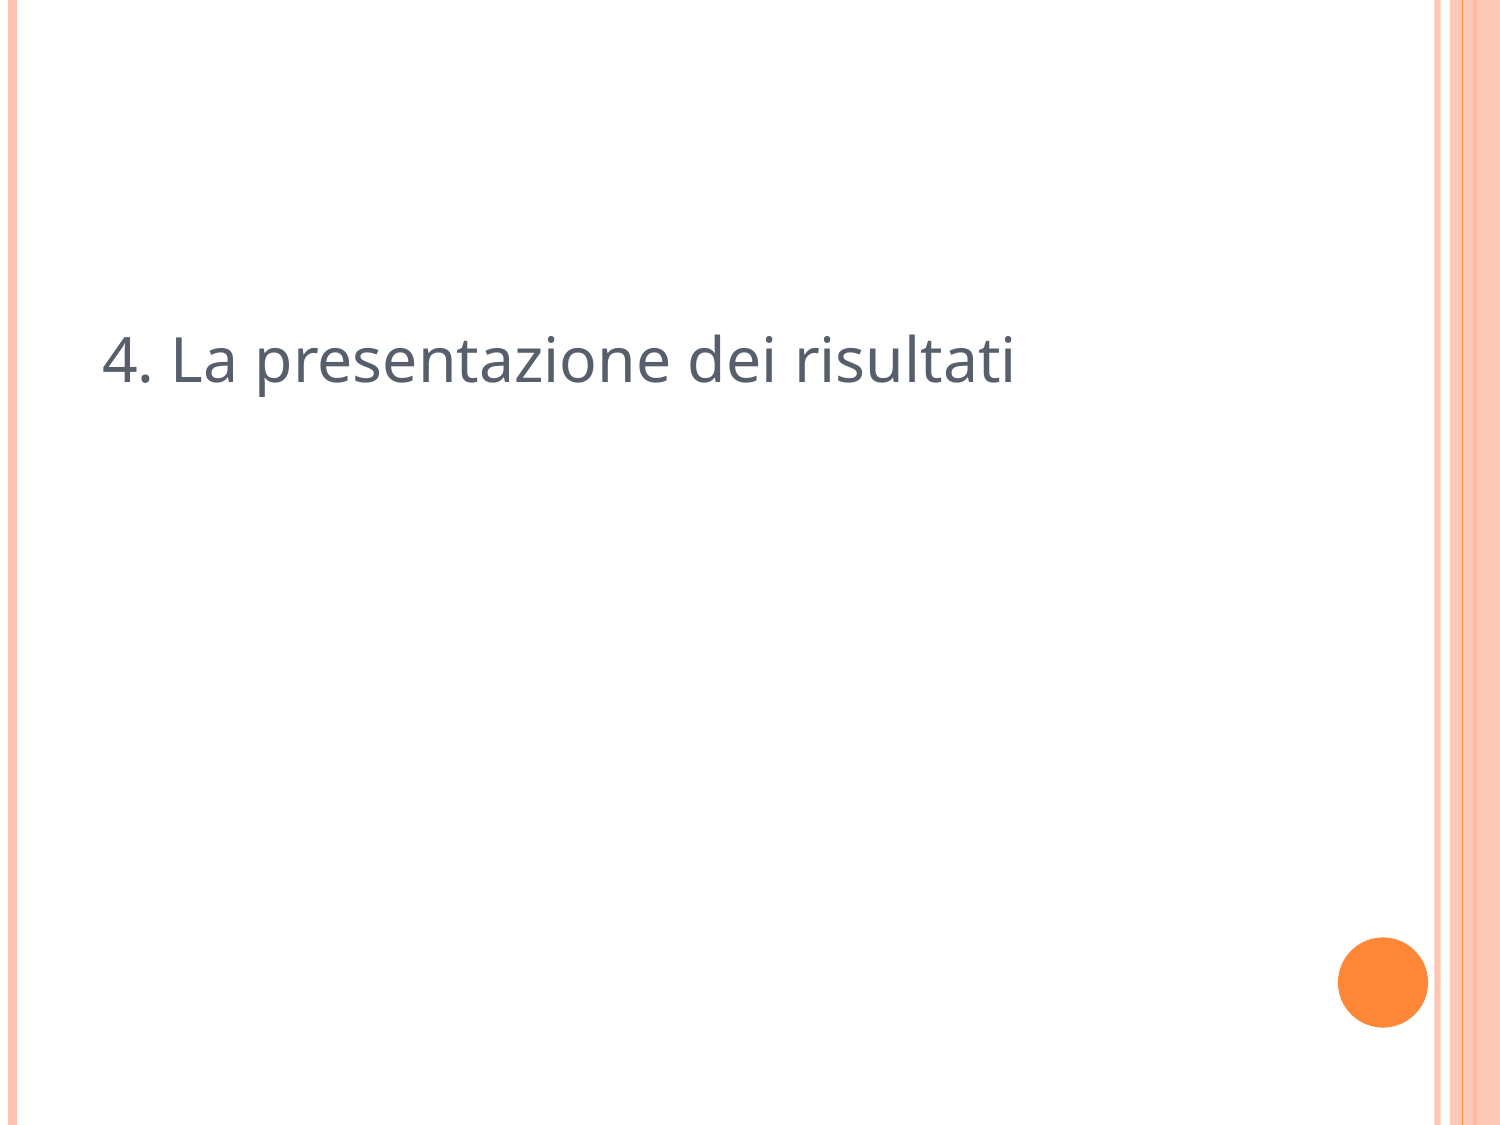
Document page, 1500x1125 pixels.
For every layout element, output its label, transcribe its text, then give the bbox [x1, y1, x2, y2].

title 4. La presentazione dei risultati [87, 312, 1363, 500]
